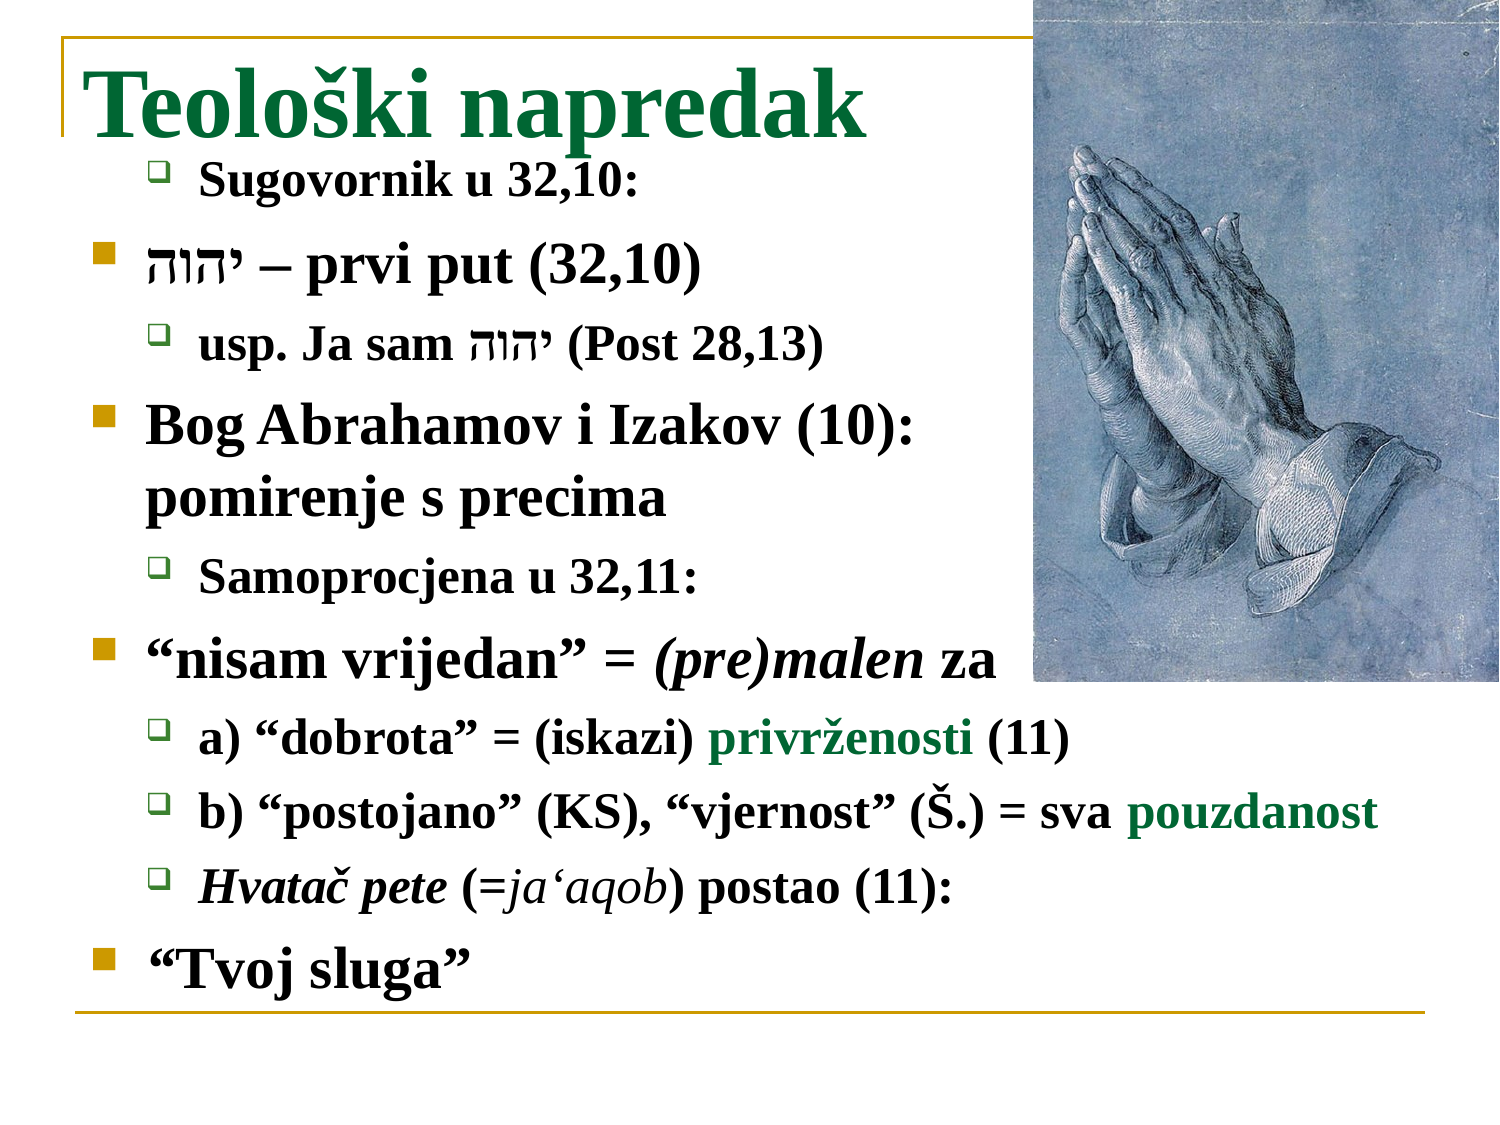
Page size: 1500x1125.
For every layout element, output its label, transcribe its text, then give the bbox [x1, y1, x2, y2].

list Sugovornik u 32,10: יהוה – prvi put (32,10) usp. Ja sam יהוה (Post 28,13) Bog Abrahamov i Izakov (10): pomirenje s precima Samoprocjena u 32,11: “nisam vrijedan” = (pre)malen za a) “dobrota” = (iskazi) privrženosti (11) b) “postojano” (KS), “vjernost” (Š.) = sva pouzdanost Hvatač pete (=ja‘aqob) postao (11): “Tvoj sluga” [75, 137, 1500, 1012]
picture [1033, 0, 1499, 682]
title Teološki napredak [67, 29, 1033, 217]
